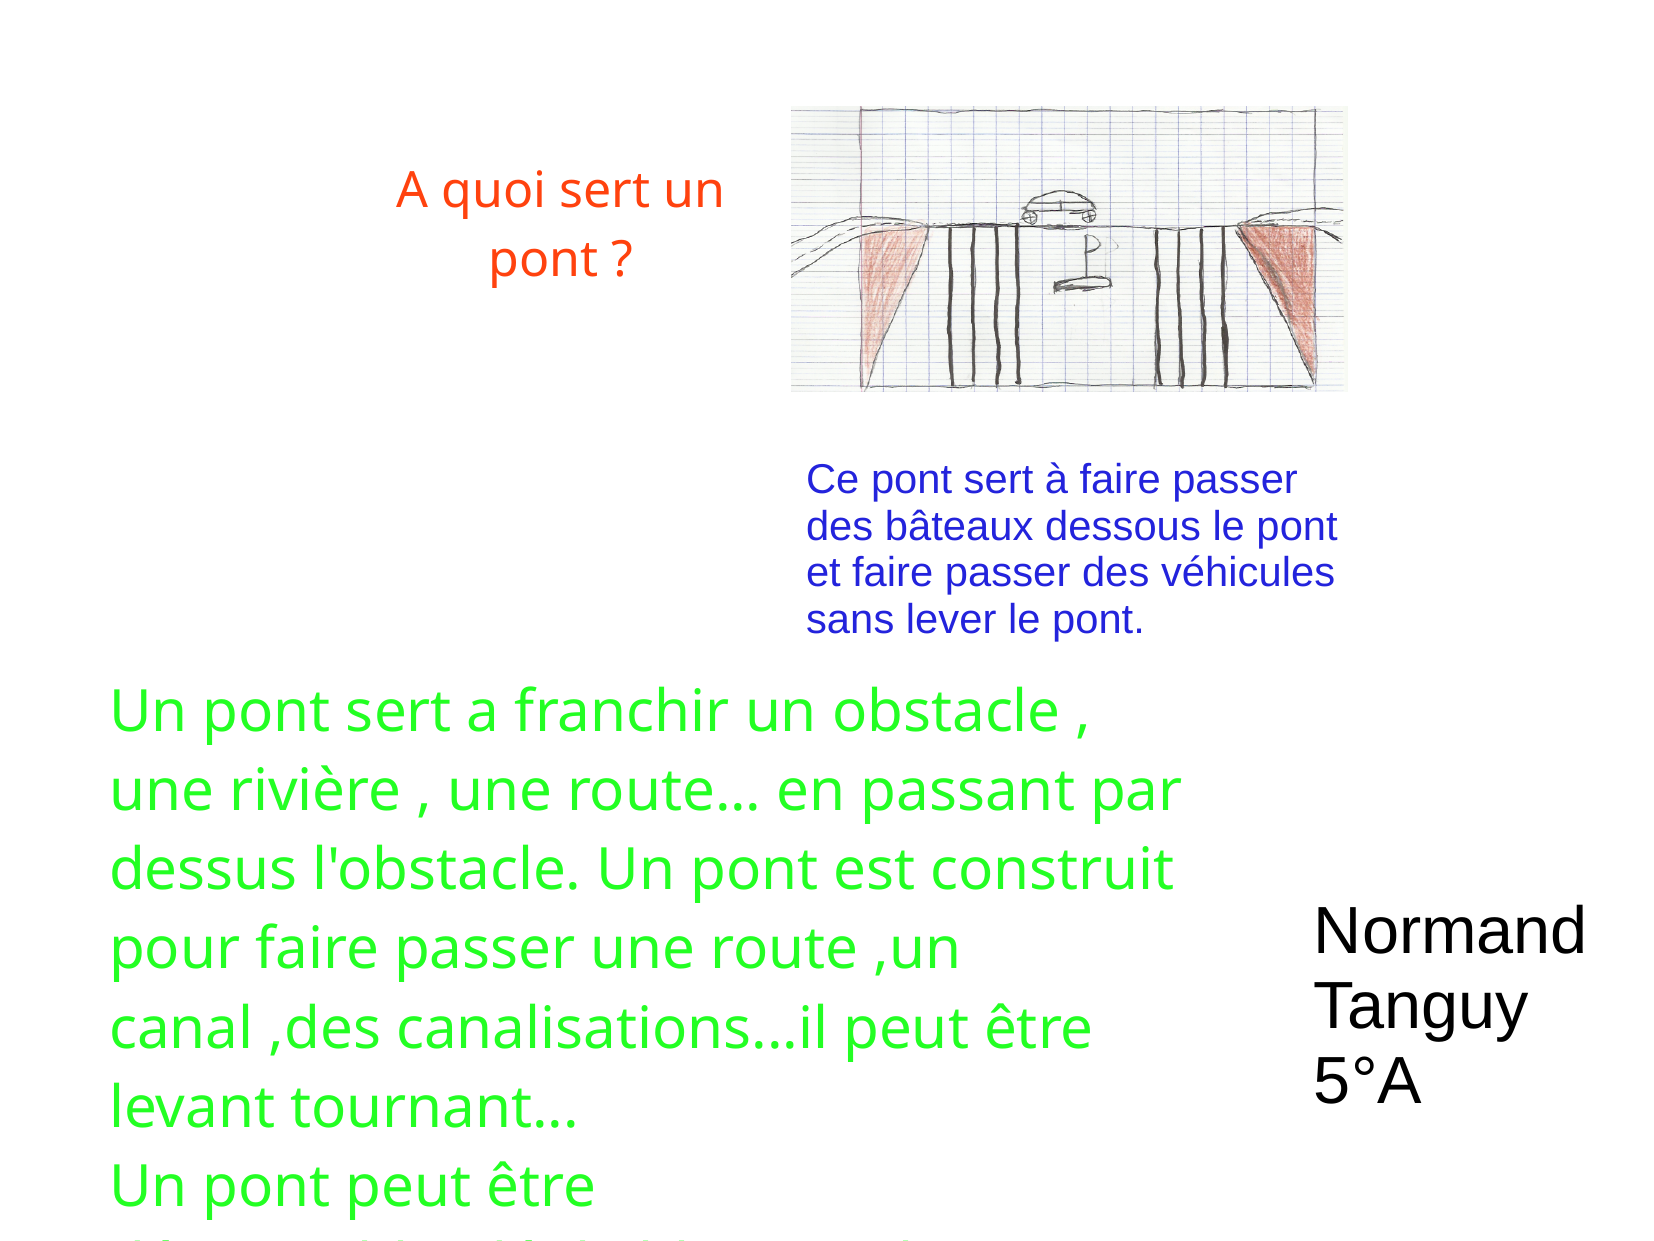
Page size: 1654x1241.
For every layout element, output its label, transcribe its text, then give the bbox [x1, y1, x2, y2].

text_box A quoi sert un pont ? [307, 146, 791, 229]
text_box Un pont sert a franchir un obstacle , une rivière , une route... en passant par dessus l'obstacle. Un pont est construit pour faire passer une route ,un canal ,des canalisations...il peut être levant tournant... Un pont peut être démontable ,dépliable ,pour les bateaux ou les militaires. [94, 661, 1205, 1241]
text_box Normand Tanguy 5°A [1299, 885, 1619, 1167]
picture [791, 106, 1348, 392]
text_box Ce pont sert à faire passer des bâteaux dessous le pont et faire passer des véhicules sans lever le pont. [791, 448, 1359, 651]
